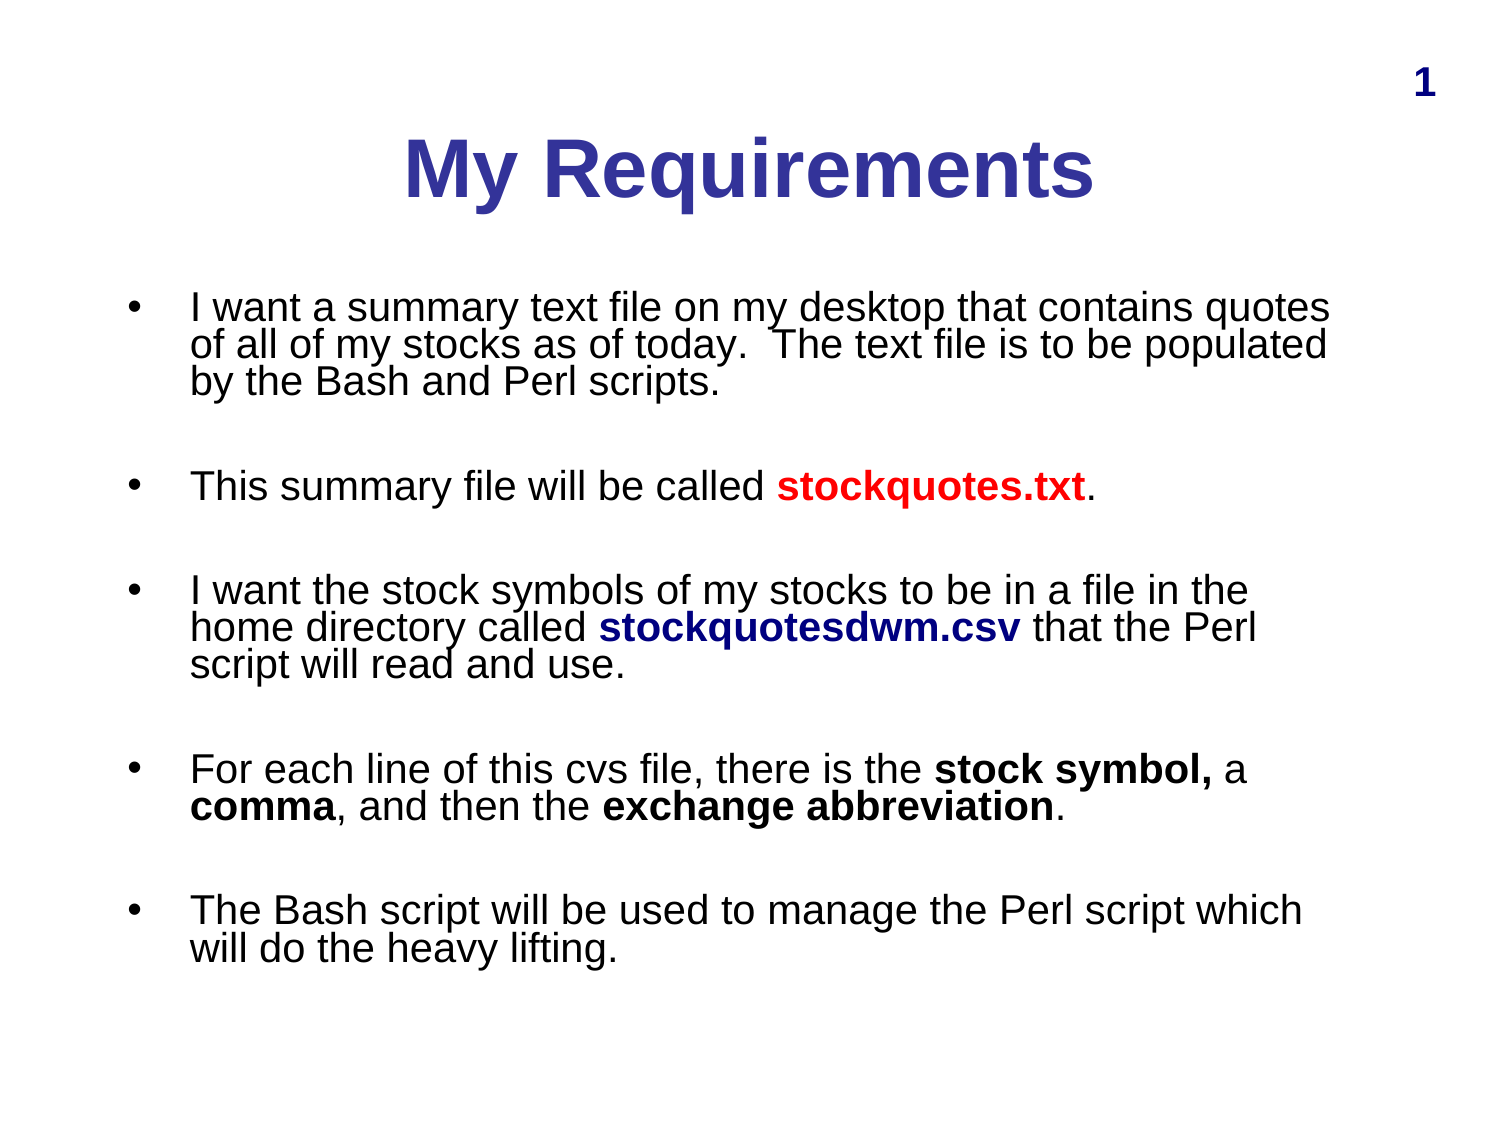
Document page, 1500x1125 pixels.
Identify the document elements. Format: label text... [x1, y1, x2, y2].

list I want a summary text file on my desktop that contains quotes of all of my stocks as of today. The text file is to be populated by the Bash and Perl scripts. This summary file will be called stockquotes.txt. I want the stock symbols of my stocks to be in a file in the home directory called stockquotesdwm.csv that the Perl script will read and use. For each line of this cvs file, there is the stock symbol, a comma, and then the exchange abbreviation. The Bash script will be used to manage the Perl script which will do the heavy lifting. [112, 236, 1351, 1042]
title My Requirements [75, 112, 1426, 225]
text_box 1 [1387, 47, 1463, 113]
